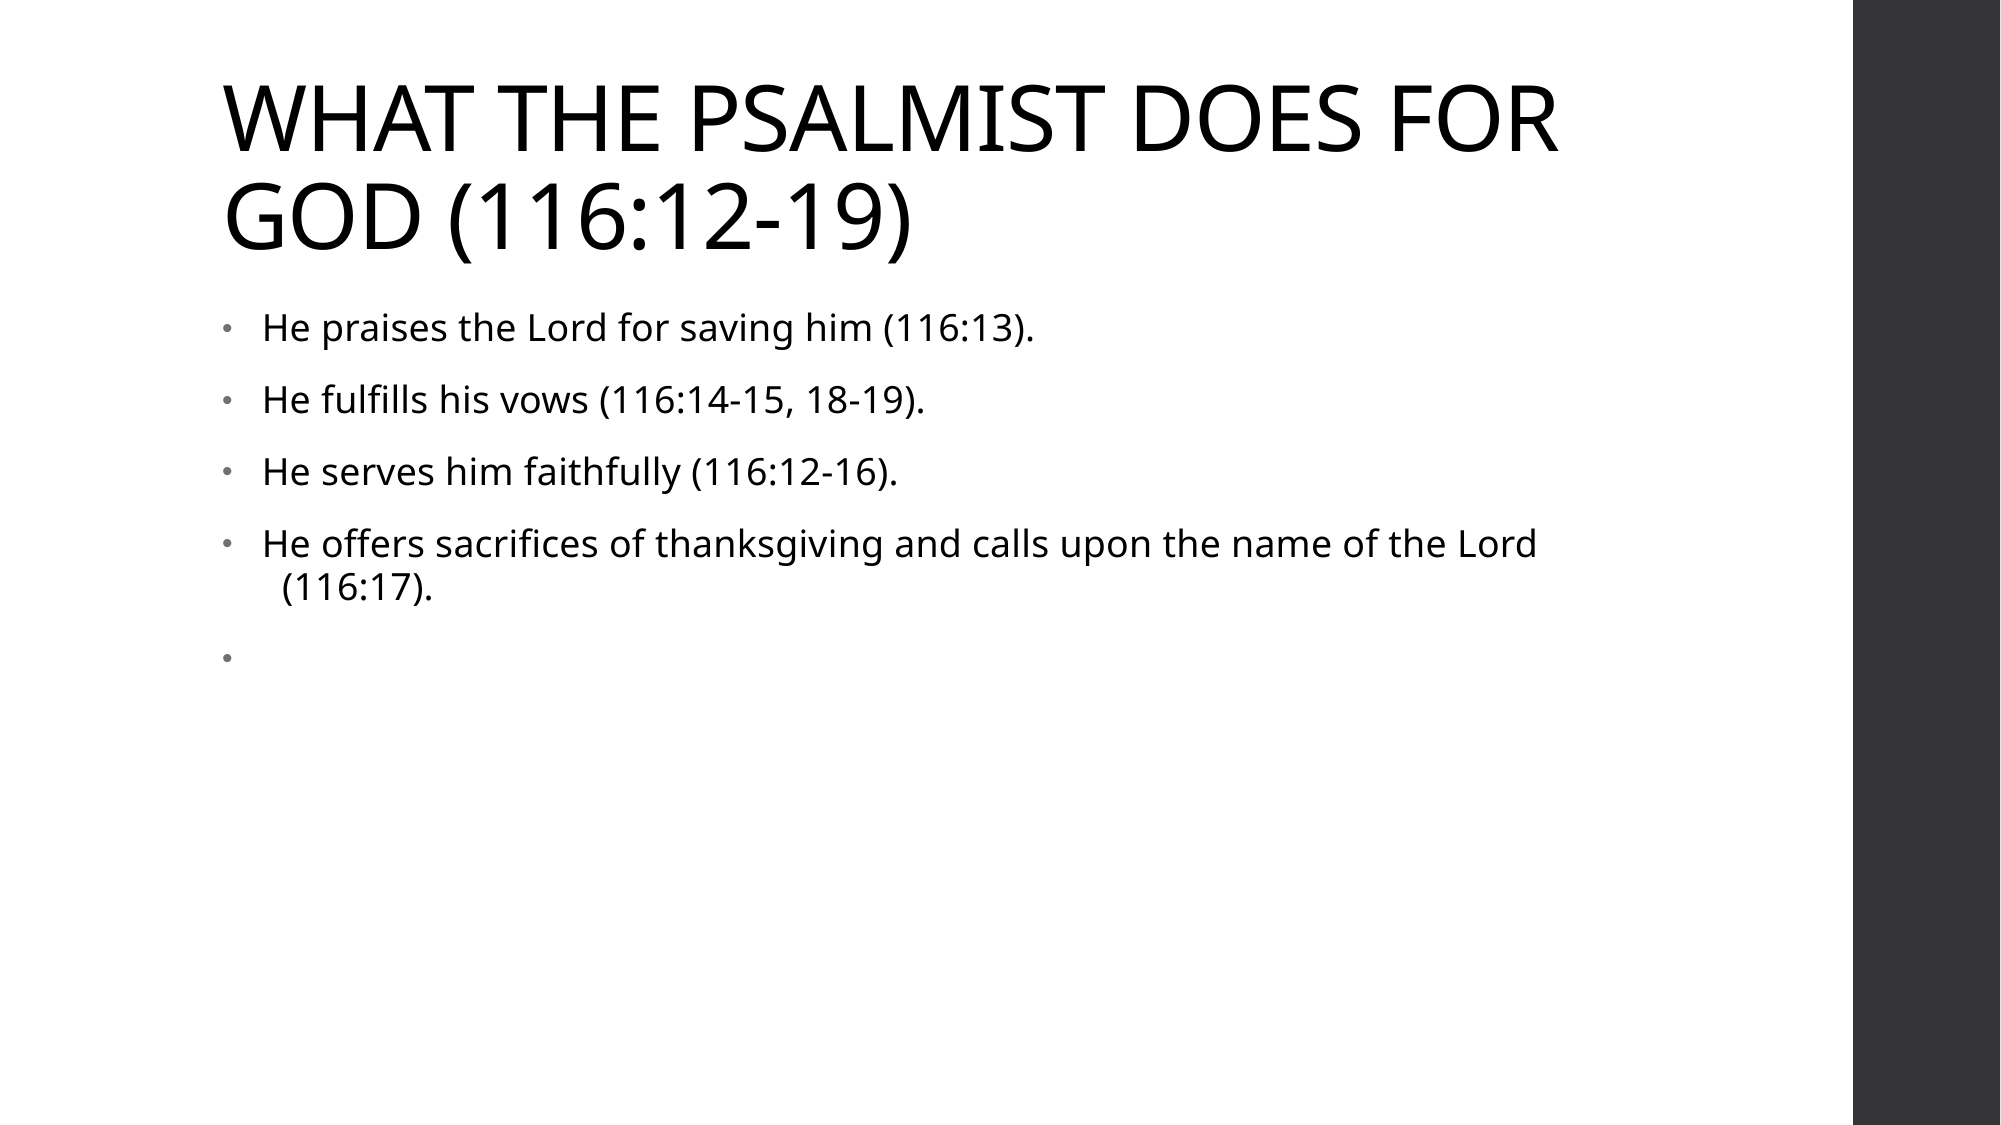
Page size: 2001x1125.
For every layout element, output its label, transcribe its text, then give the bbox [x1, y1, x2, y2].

list He praises the Lord for saving him (116:13). He fulfills his vows (116:14-15, 18-19). He serves him faithfully (116:12-16). He offers sacrifices of thanksgiving and calls upon the name of the Lord (116:17). [206, 299, 1617, 1014]
title WHAT THE PSALMIST DOES FOR GOD (116:12-19) [206, 60, 1797, 278]
